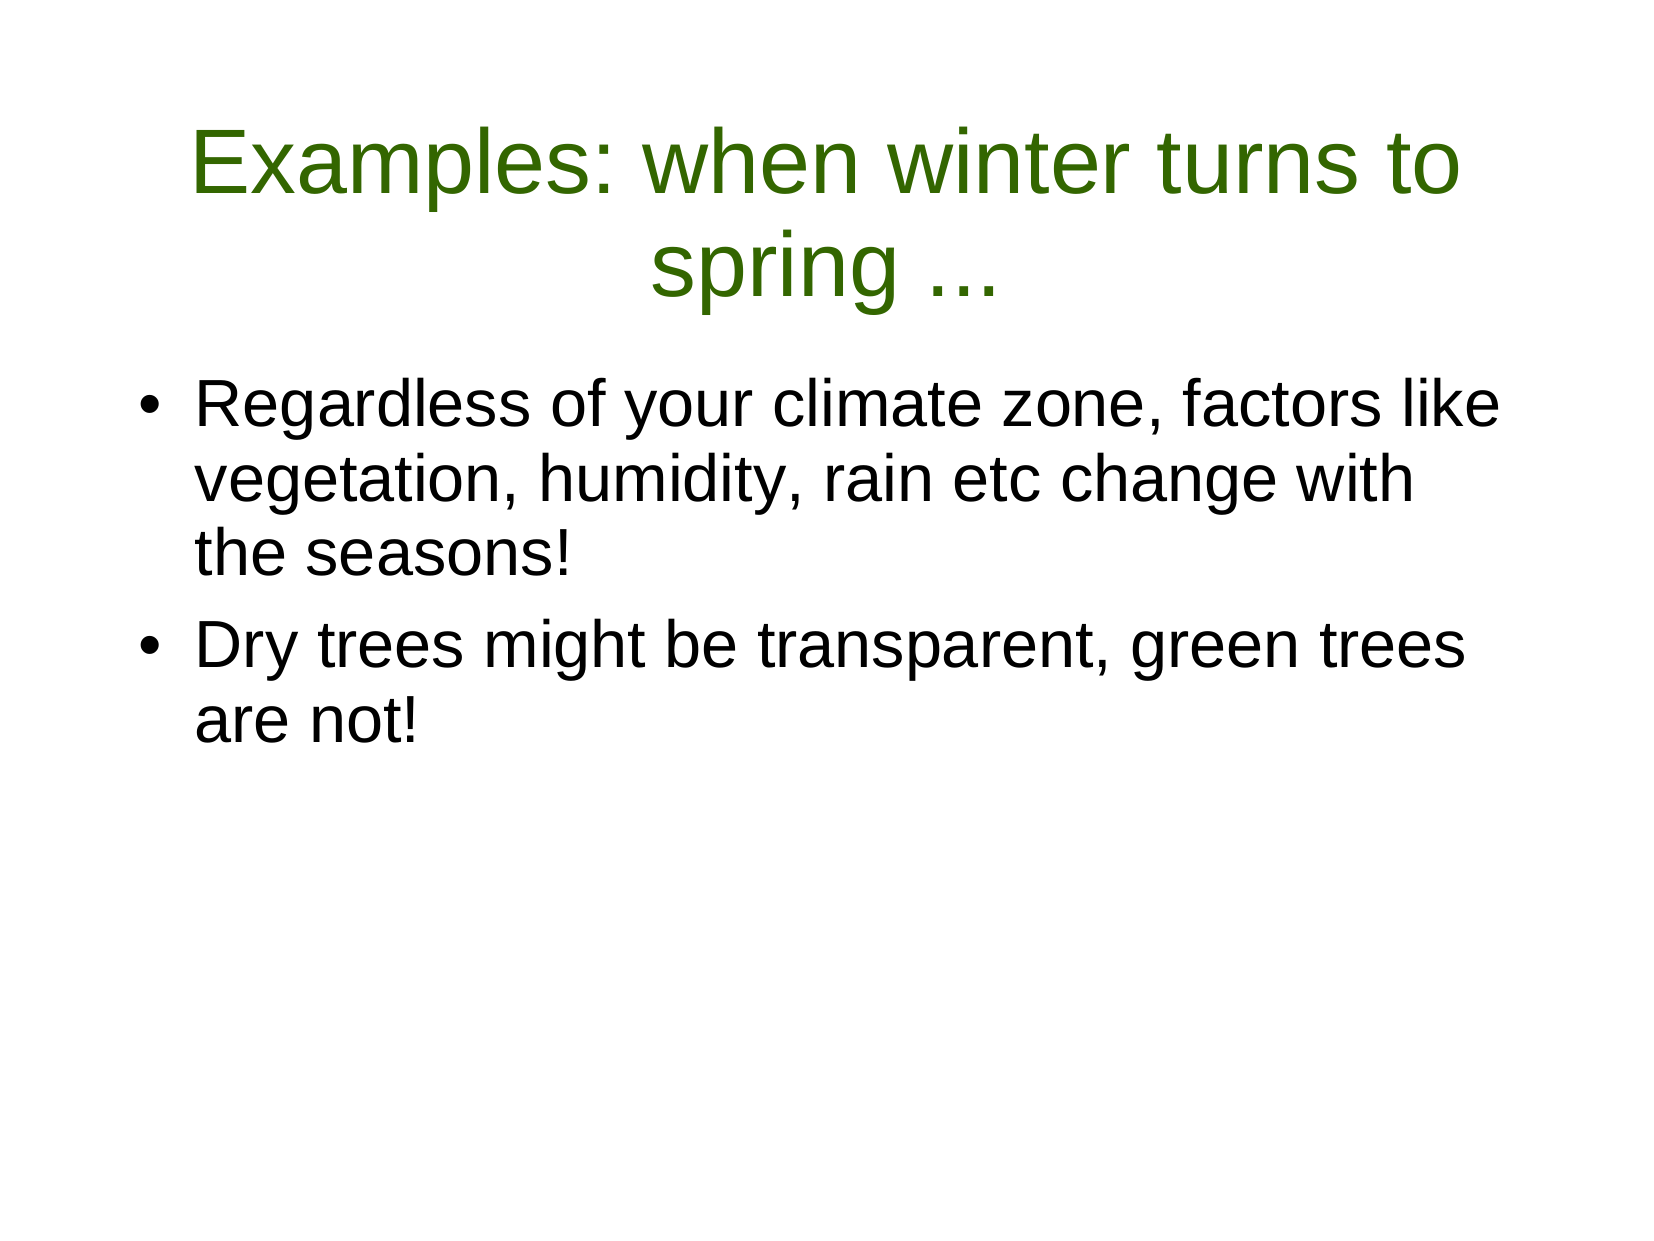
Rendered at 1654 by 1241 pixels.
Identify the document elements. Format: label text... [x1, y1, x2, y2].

list Regardless of your climate zone, factors like vegetation, humidity, rain etc change with the seasons! Dry trees might be transparent, green trees are not! [123, 358, 1530, 1103]
title Examples: when winter turns to spring ... [123, 87, 1530, 340]
